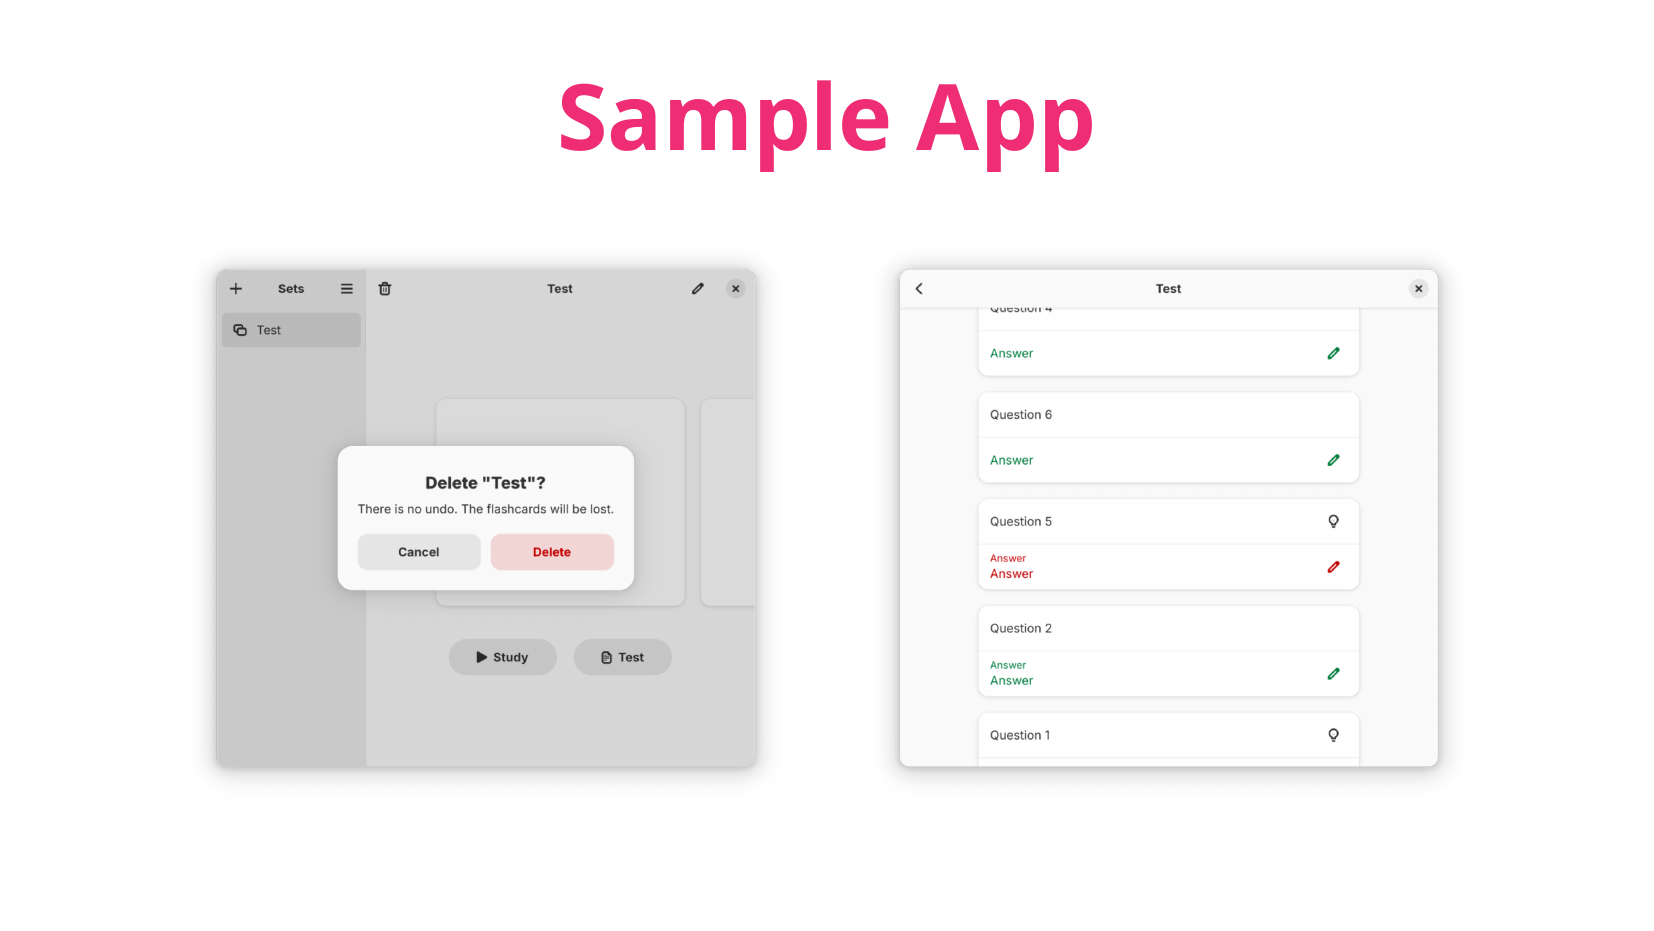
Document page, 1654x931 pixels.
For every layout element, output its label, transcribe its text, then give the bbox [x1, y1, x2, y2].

title Sample App [82, 37, 1571, 193]
picture [849, 224, 1488, 822]
picture [166, 224, 805, 822]
